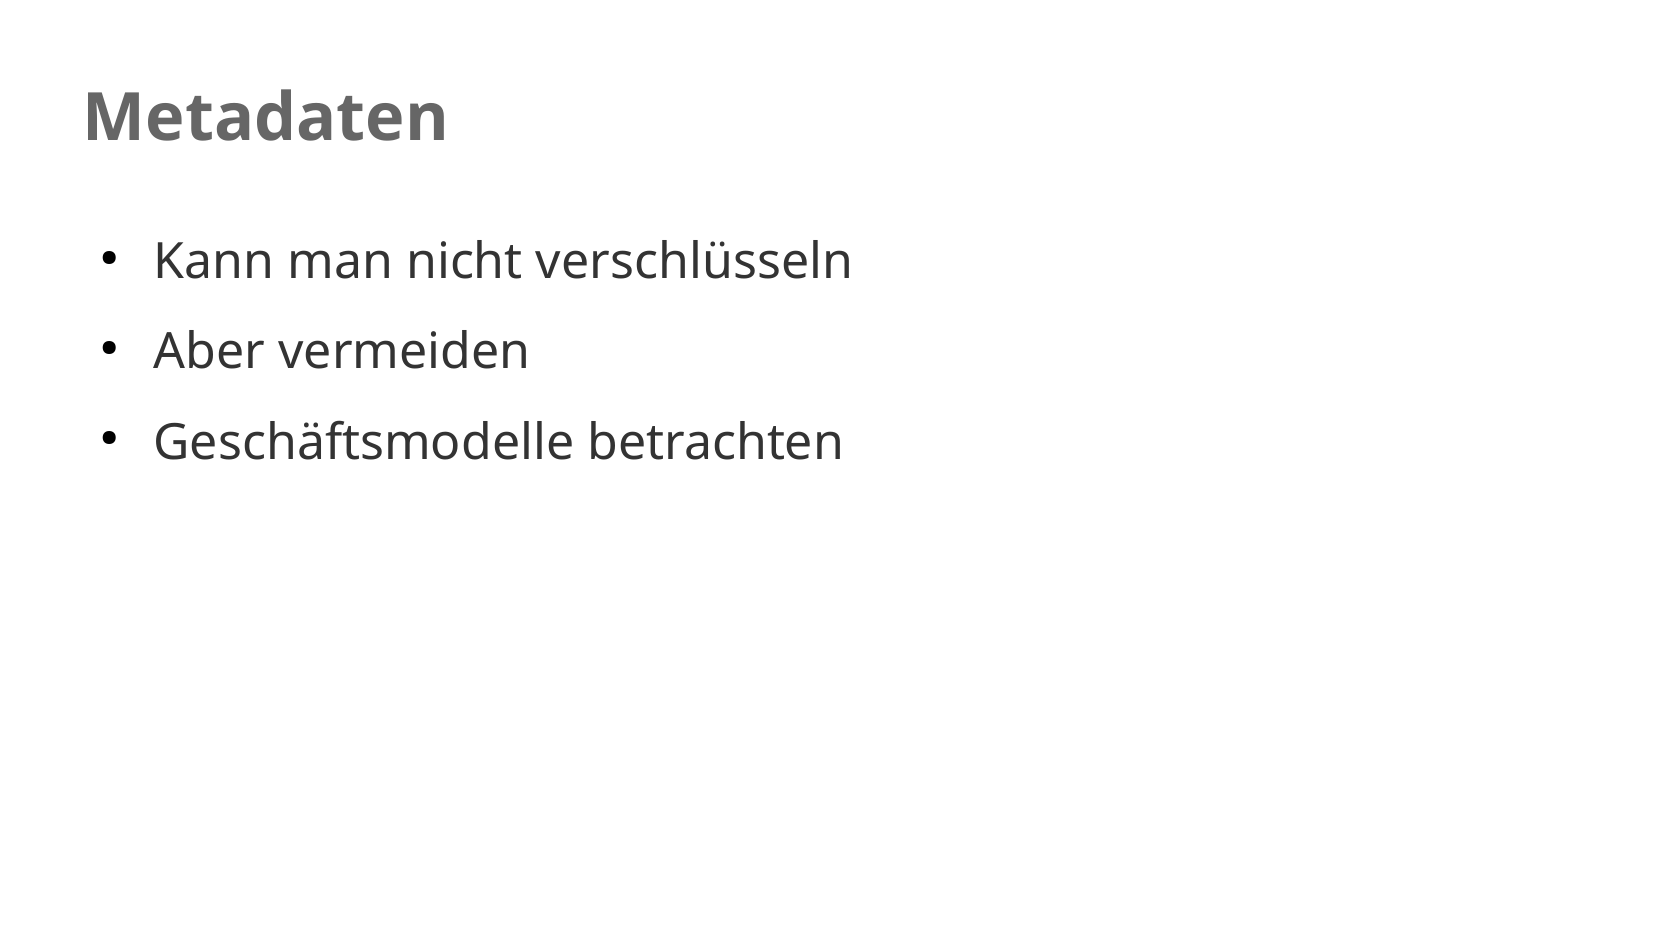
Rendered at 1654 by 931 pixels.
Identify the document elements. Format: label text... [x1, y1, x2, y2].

title Metadaten [82, 37, 1571, 193]
list Kann man nicht verschlüsseln Aber vermeiden Geschäftsmodelle betrachten [82, 225, 1126, 758]
